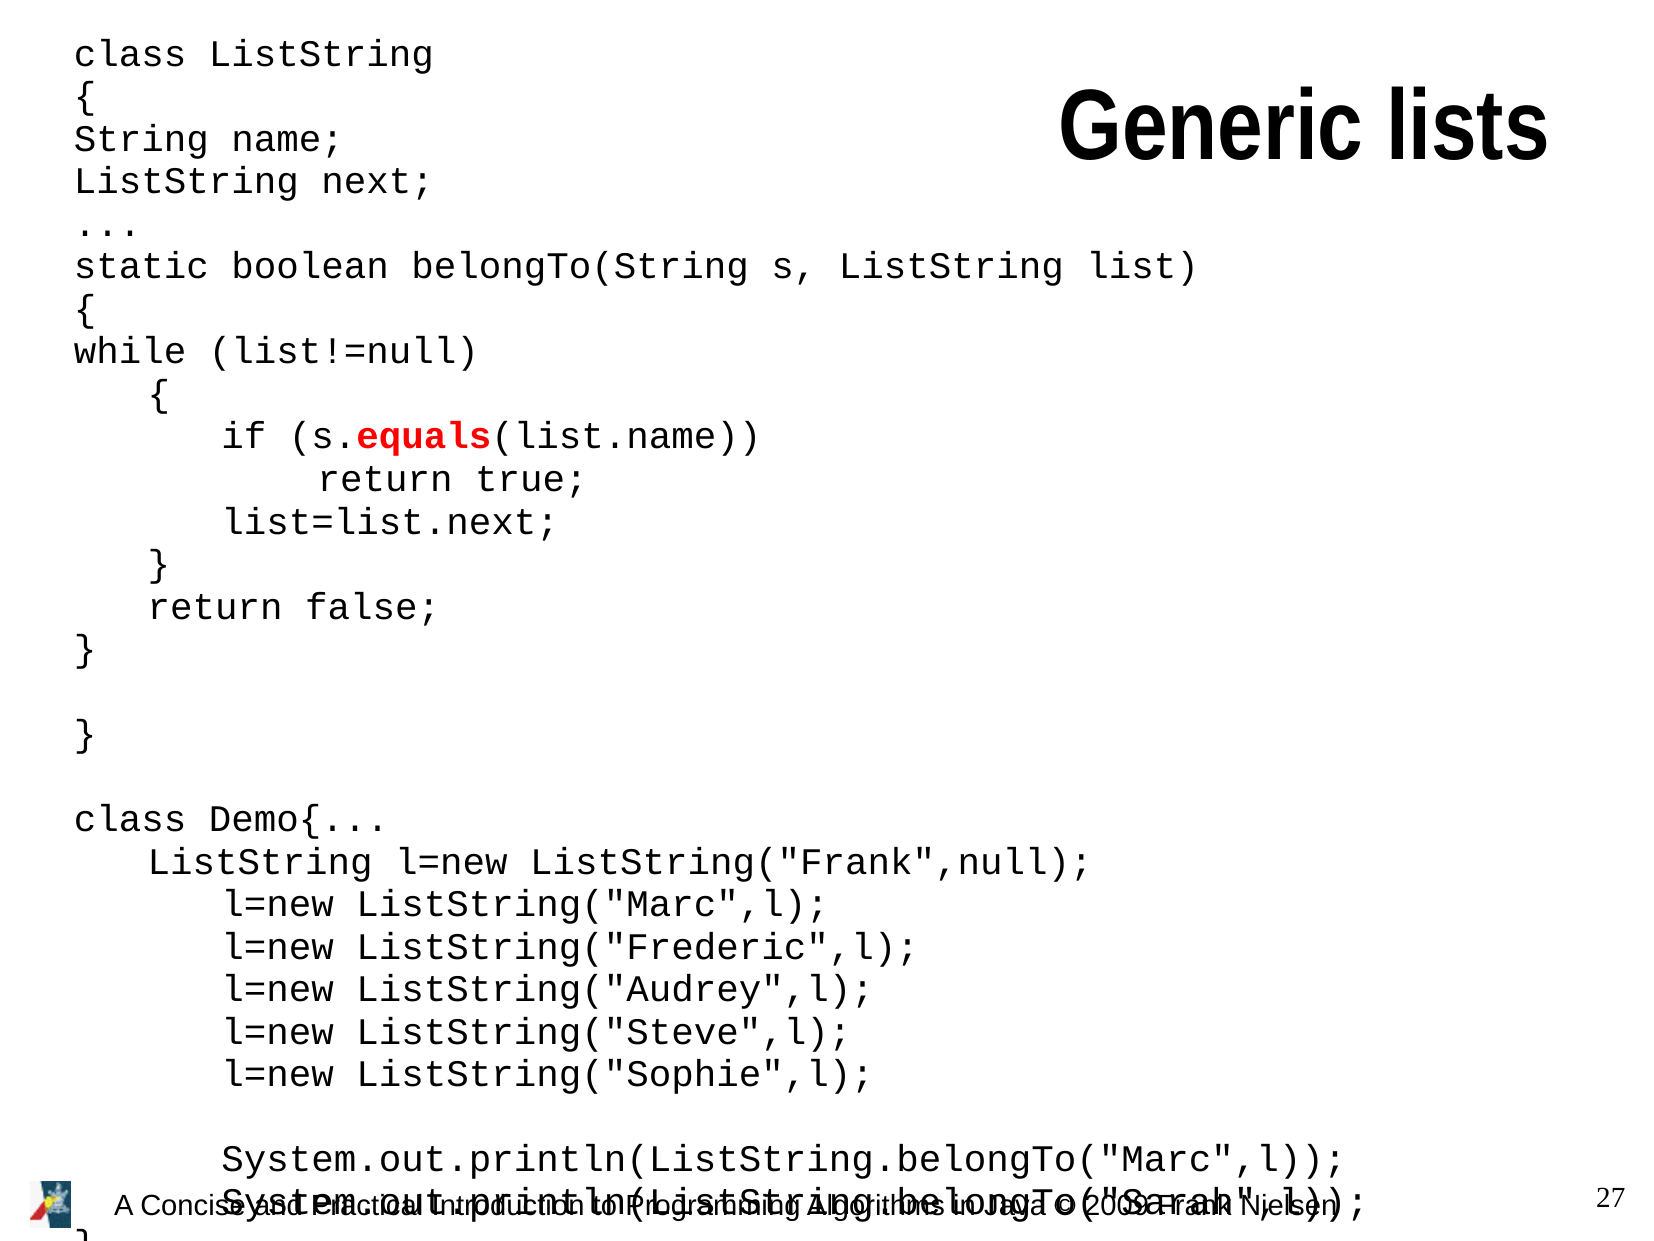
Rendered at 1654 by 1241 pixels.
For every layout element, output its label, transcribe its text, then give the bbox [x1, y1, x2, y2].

text_box class ListString { String name; ListString next; ... static boolean belongTo(String s, ListString list) { while (list!=null) { if (s.equals(list.name)) return true; list=list.next; } return false; } } class Demo{... ListString l=new ListString("Frank",null); l=new ListString("Marc",l); l=new ListString("Frederic",l); l=new ListString("Audrey",l); l=new ListString("Steve",l); l=new ListString("Sophie",l); System.out.println(ListString.belongTo("Marc",l)); System.out.println(ListString.belongTo("Sarah",l)); } [59, 27, 1625, 1241]
text_box Generic lists [1043, 59, 1566, 189]
picture [29, 1181, 59, 1228]
